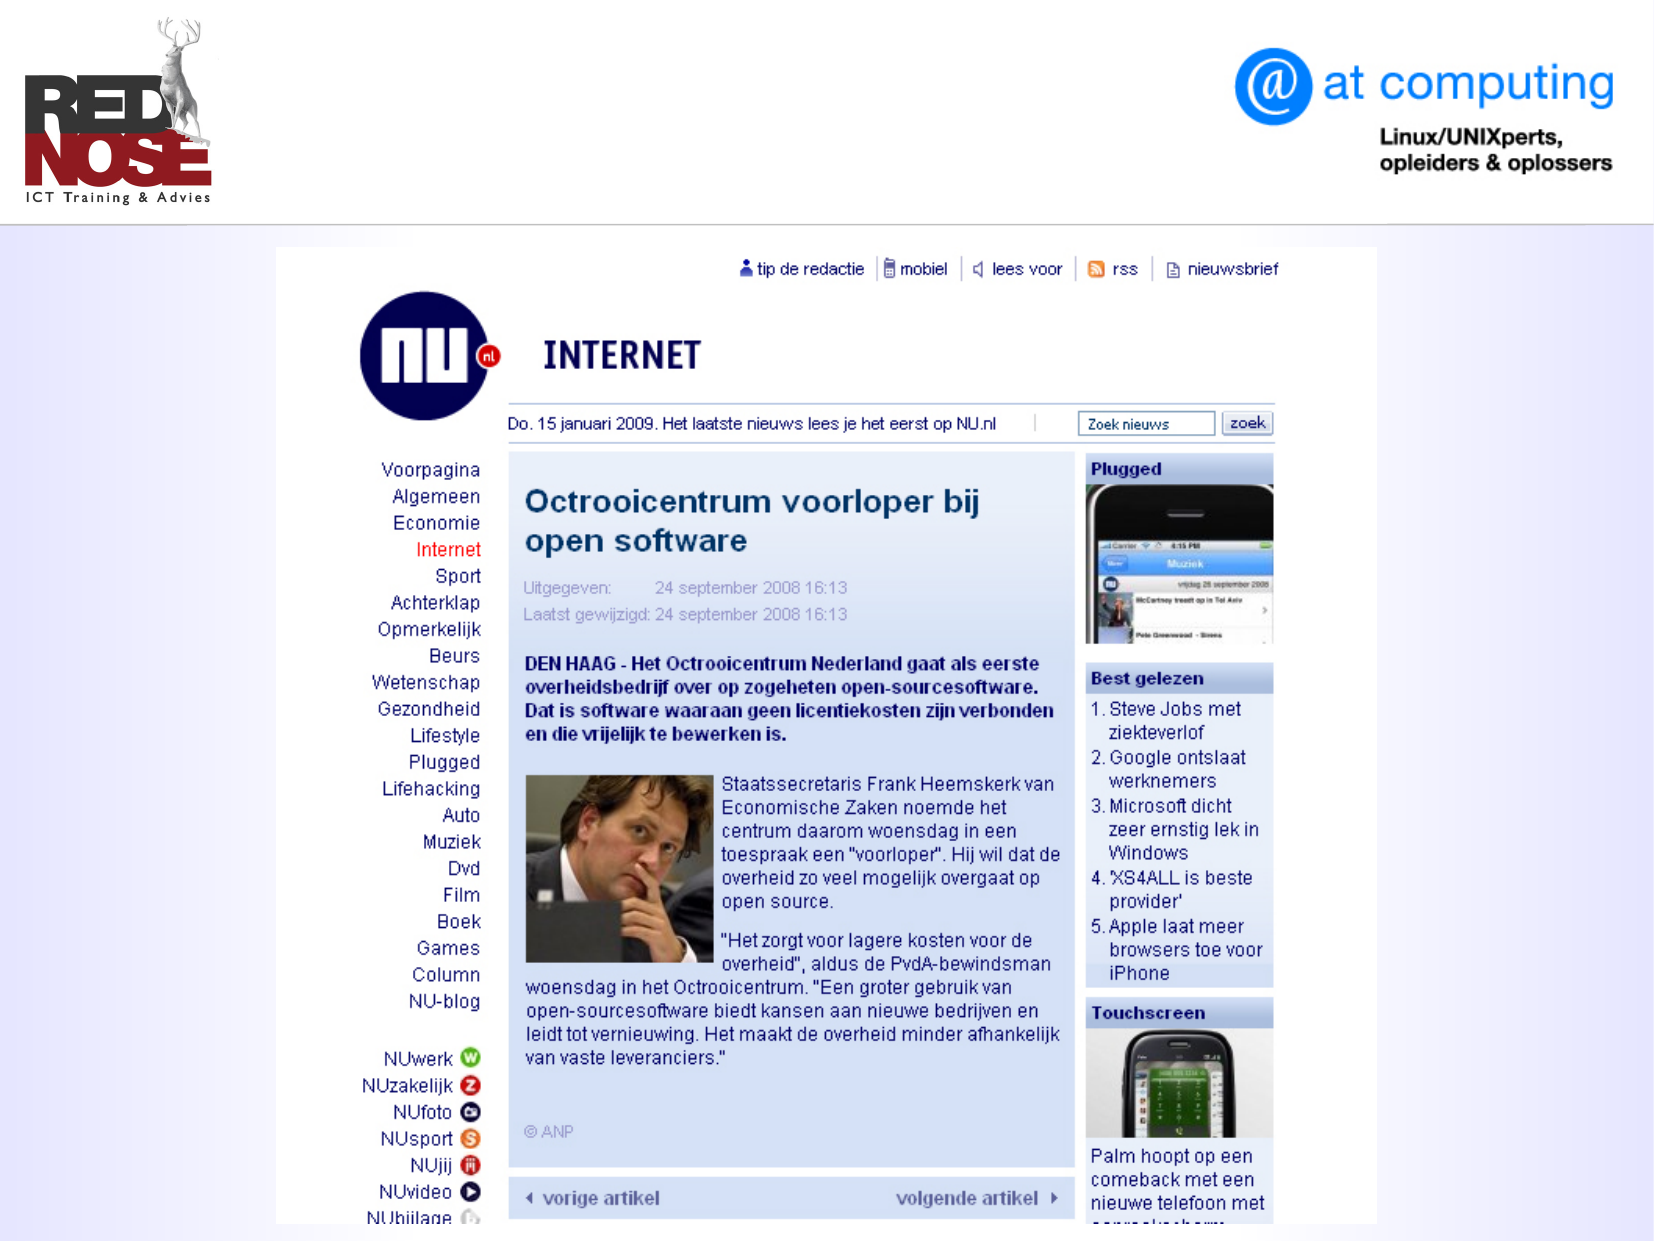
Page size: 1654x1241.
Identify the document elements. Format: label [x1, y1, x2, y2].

picture [1224, 41, 1642, 189]
picture [276, 247, 1377, 1224]
picture [17, 11, 219, 208]
